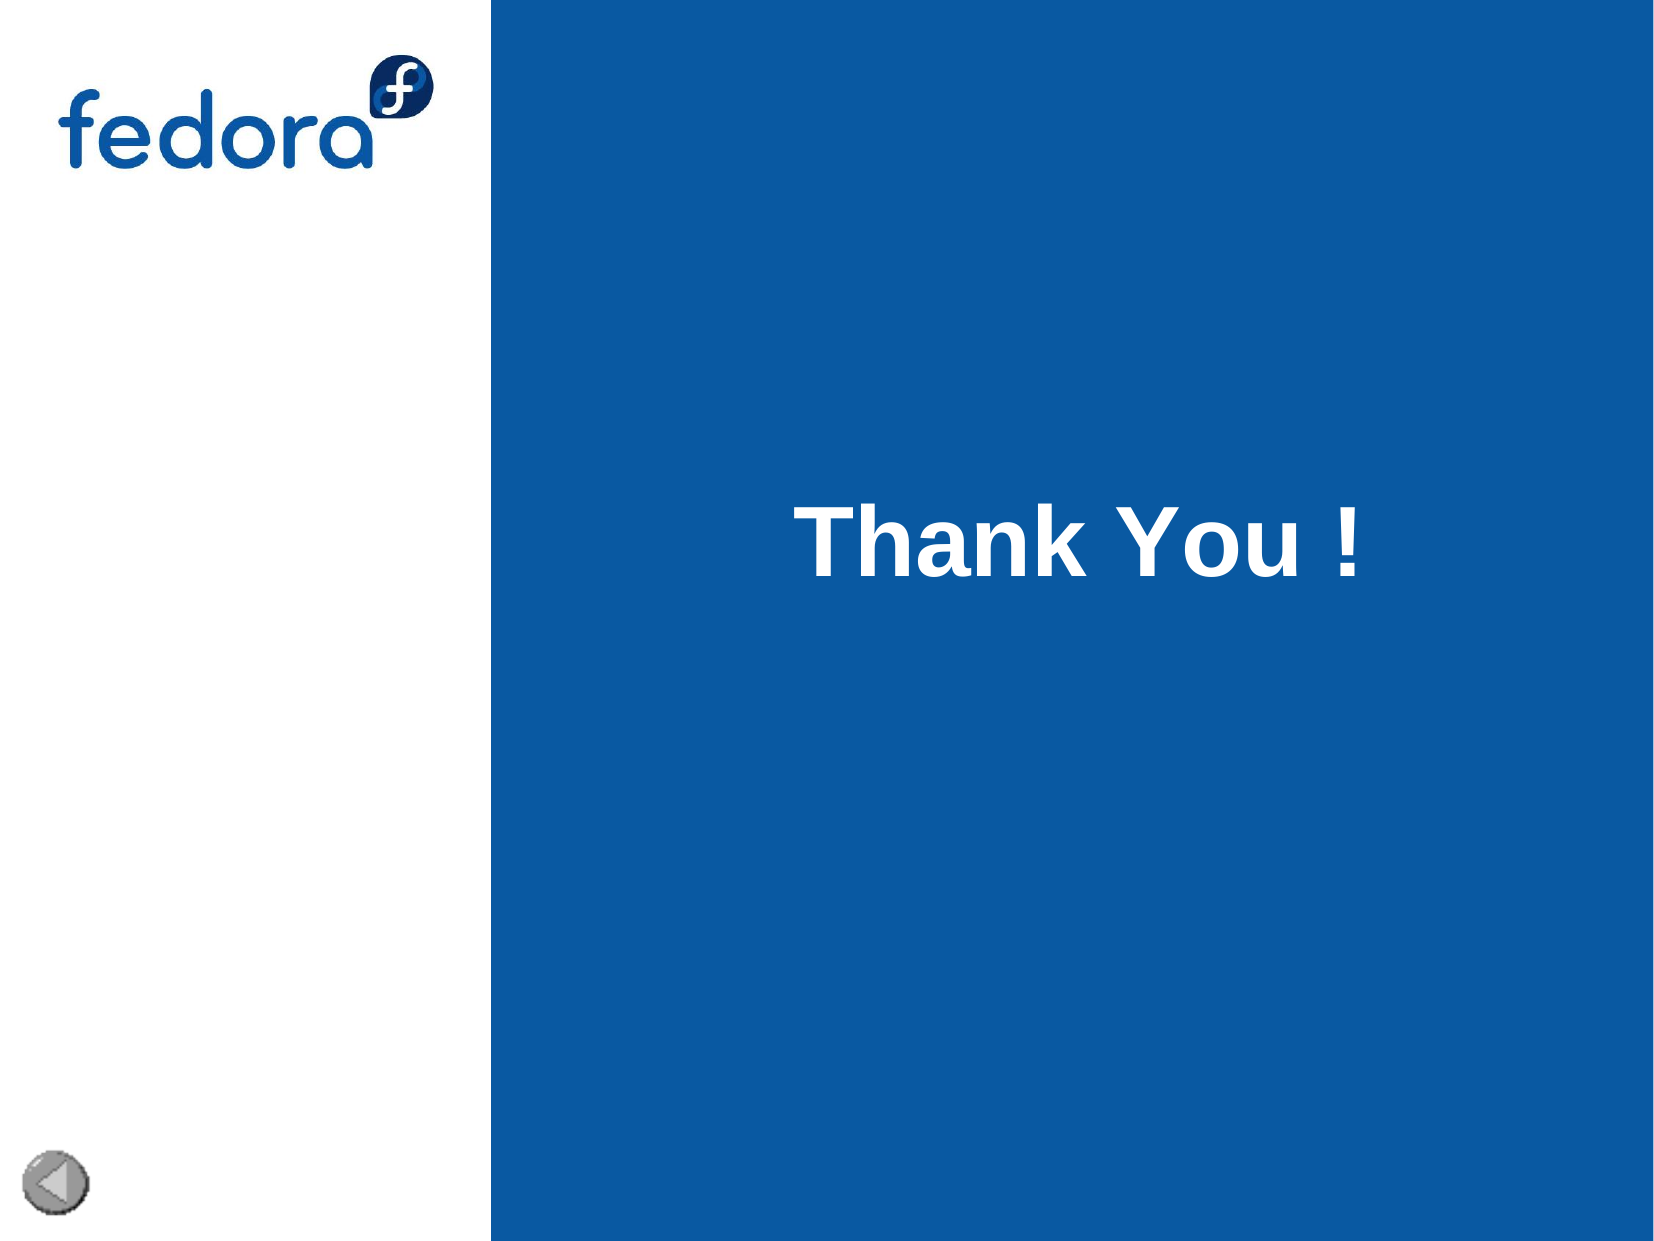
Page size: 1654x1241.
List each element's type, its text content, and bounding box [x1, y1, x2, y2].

picture [491, 0, 1654, 1241]
picture [47, 44, 440, 180]
title Thank You ! [569, 447, 1589, 637]
picture [18, 1146, 93, 1221]
